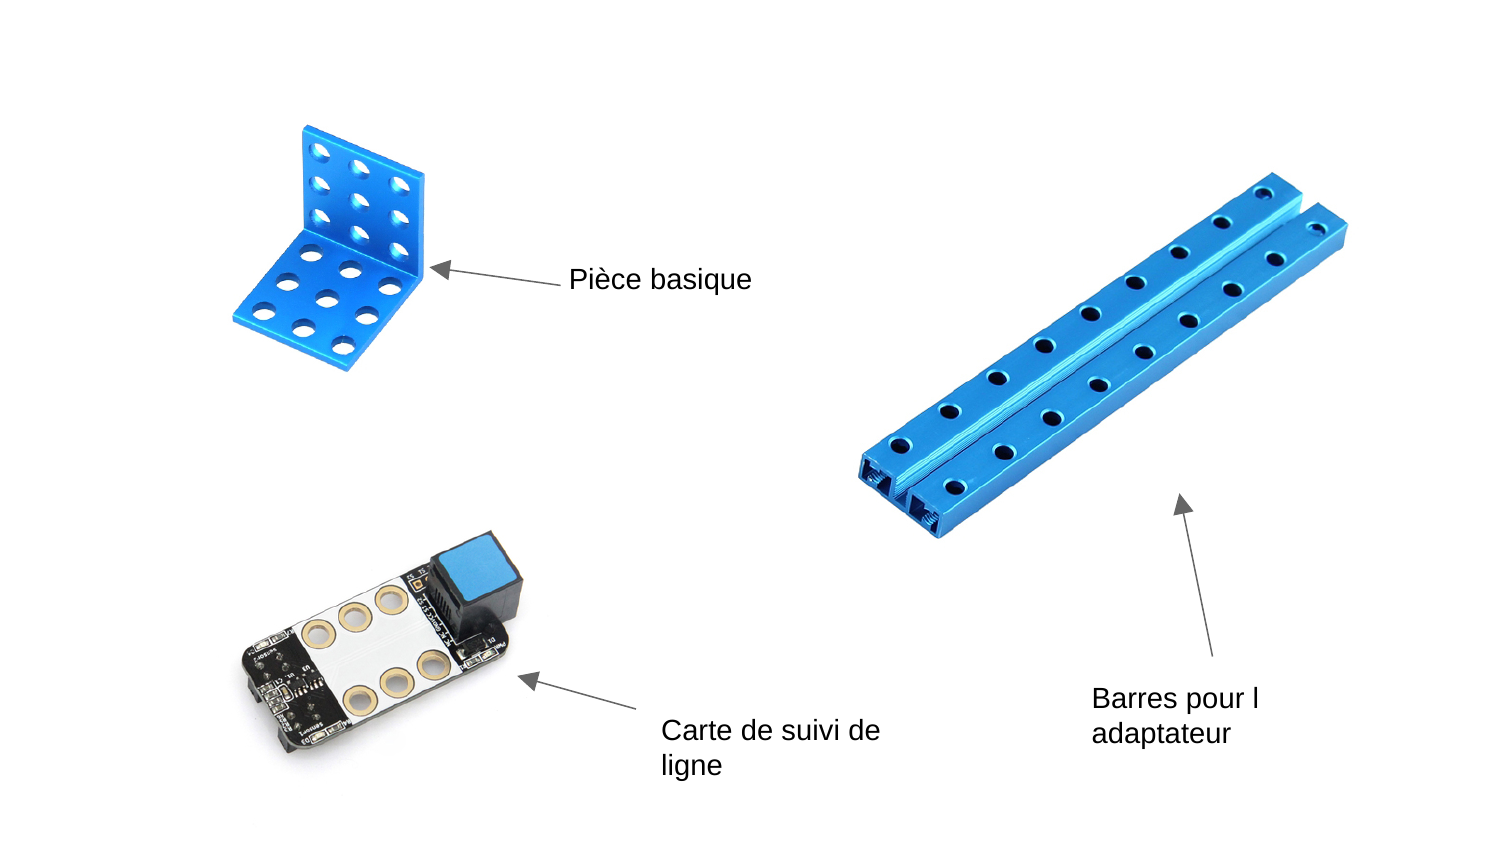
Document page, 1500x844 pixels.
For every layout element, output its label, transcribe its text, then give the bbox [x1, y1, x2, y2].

text_box Barres pour l adaptateur [1076, 664, 1395, 749]
picture [51, 35, 634, 452]
text_box Carte de suivi de ligne [646, 696, 936, 772]
picture [783, 119, 1442, 591]
picture [199, 467, 561, 829]
text_box Pièce basique [553, 245, 775, 335]
